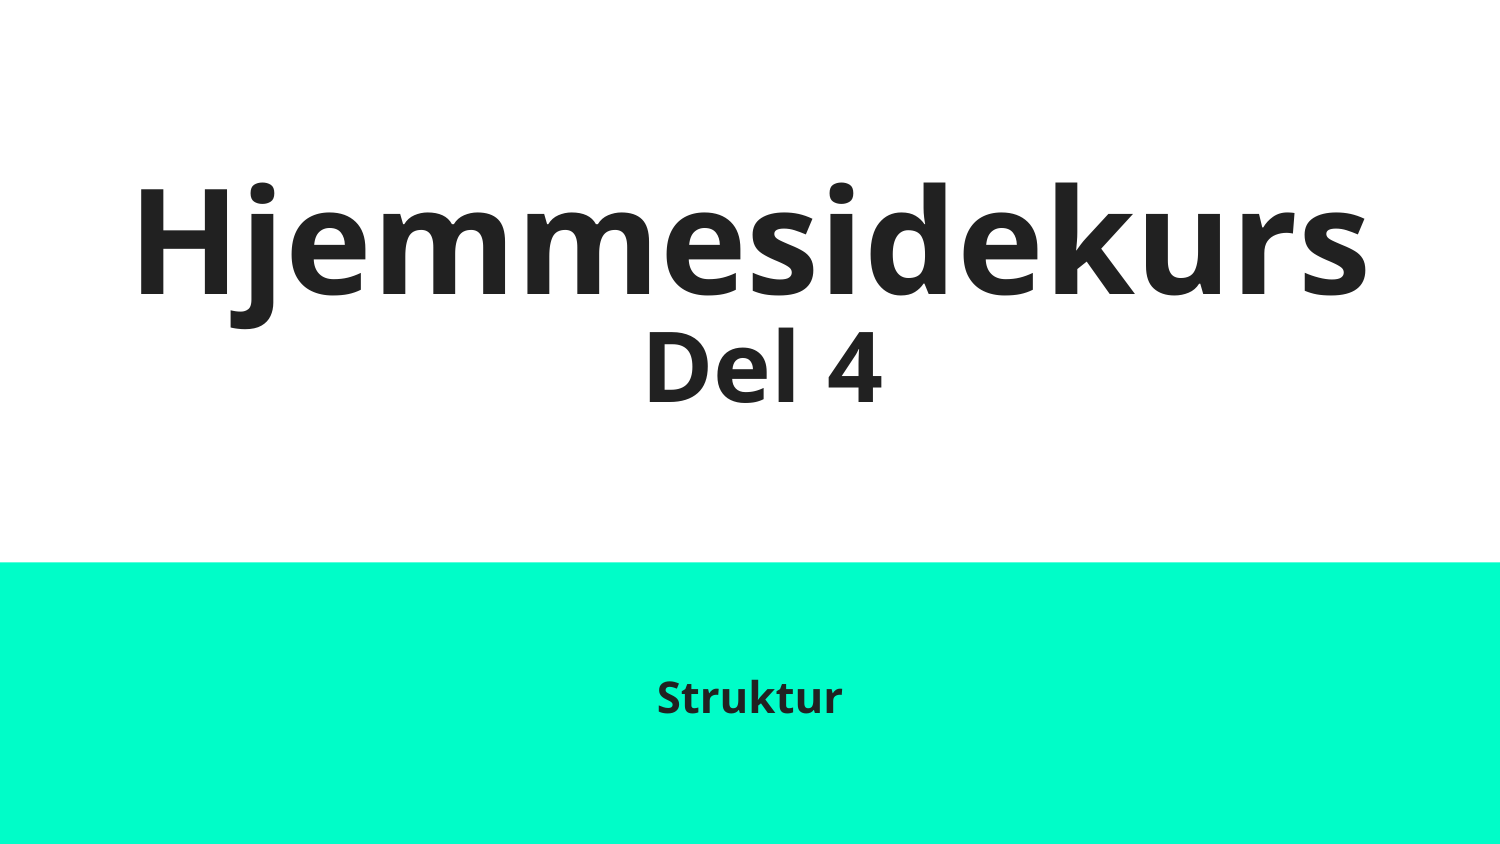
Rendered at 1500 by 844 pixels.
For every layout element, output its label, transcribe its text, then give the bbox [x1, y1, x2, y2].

title Del 4 [51, 305, 1474, 422]
title Hjemmesidekurs [51, 64, 1449, 305]
subtitle Struktur [51, 638, 1449, 755]
